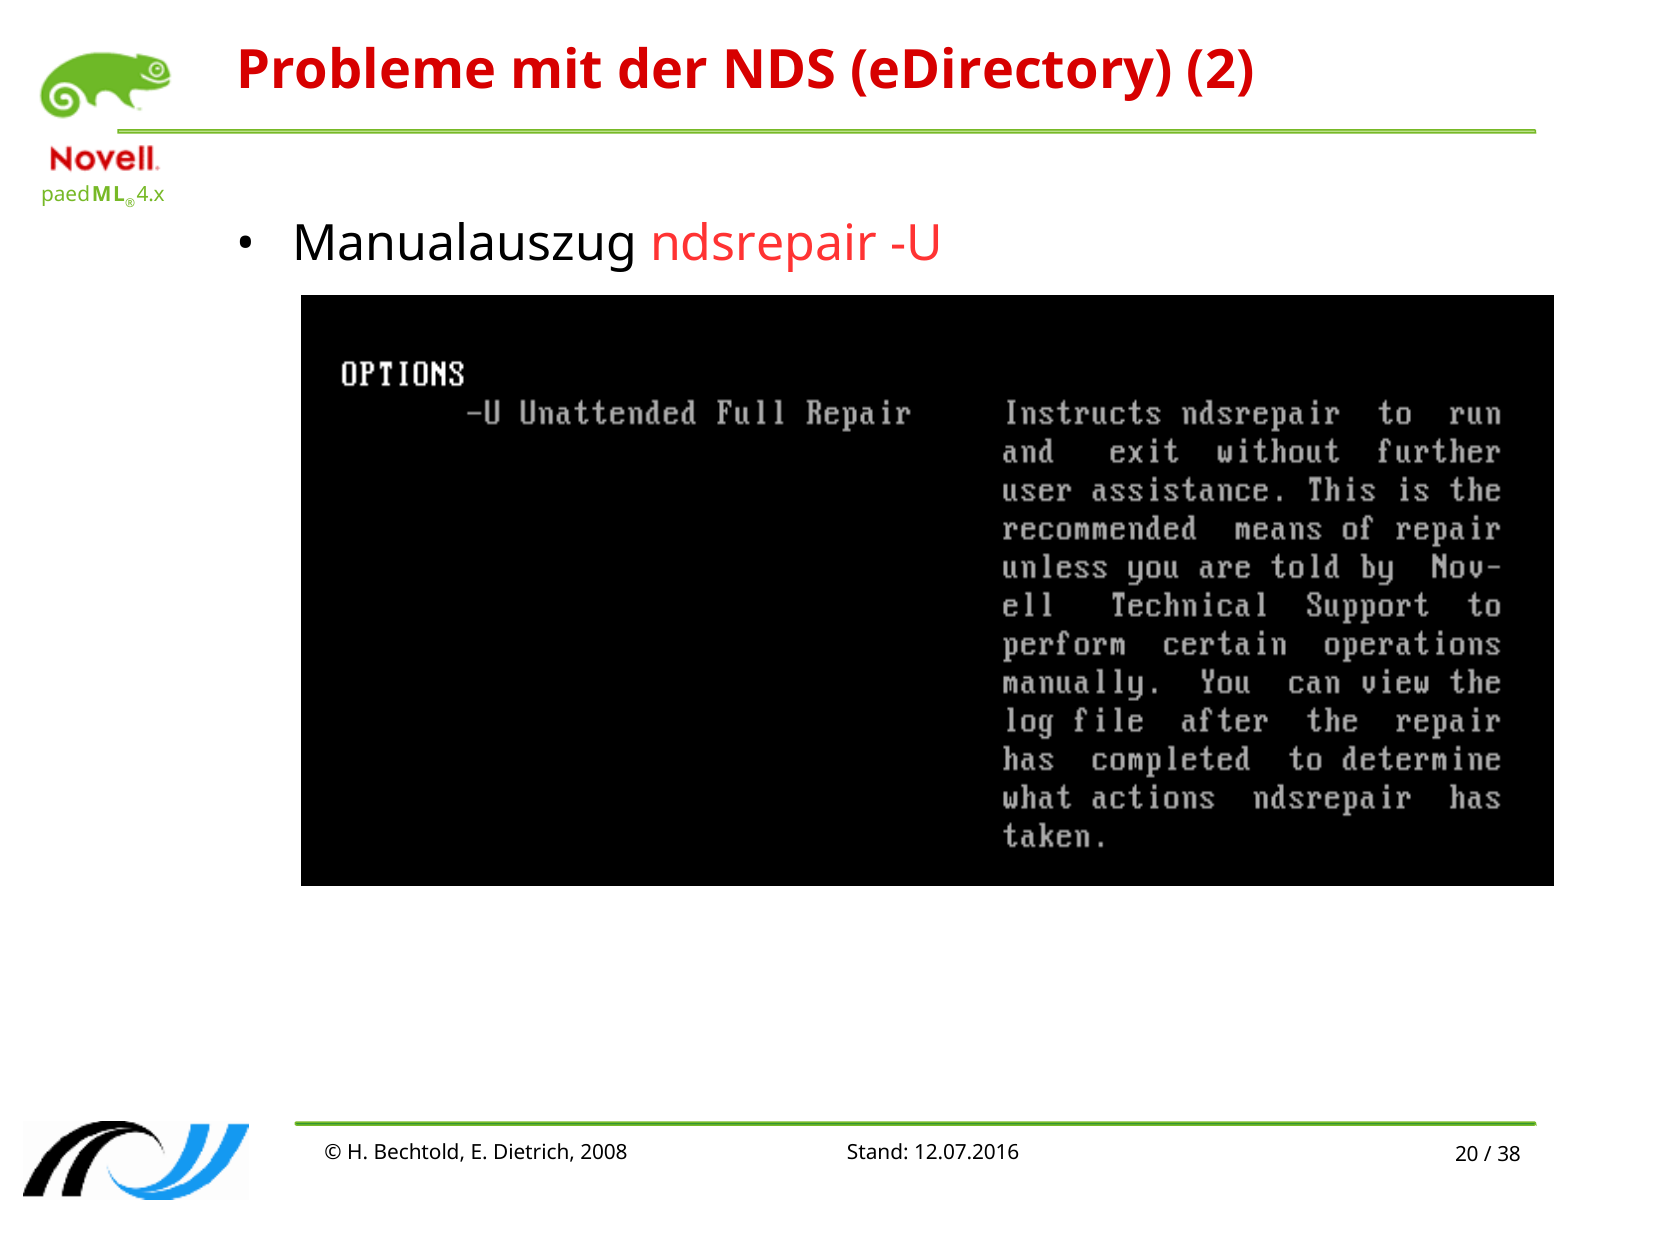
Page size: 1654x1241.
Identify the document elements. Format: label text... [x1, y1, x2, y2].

list Manualauszug ndsrepair -U [236, 206, 1565, 325]
picture [23, 1121, 249, 1200]
picture [26, 35, 184, 193]
title Probleme mit der NDS (eDirectory) (2) [236, 17, 1536, 119]
picture [301, 295, 1554, 886]
